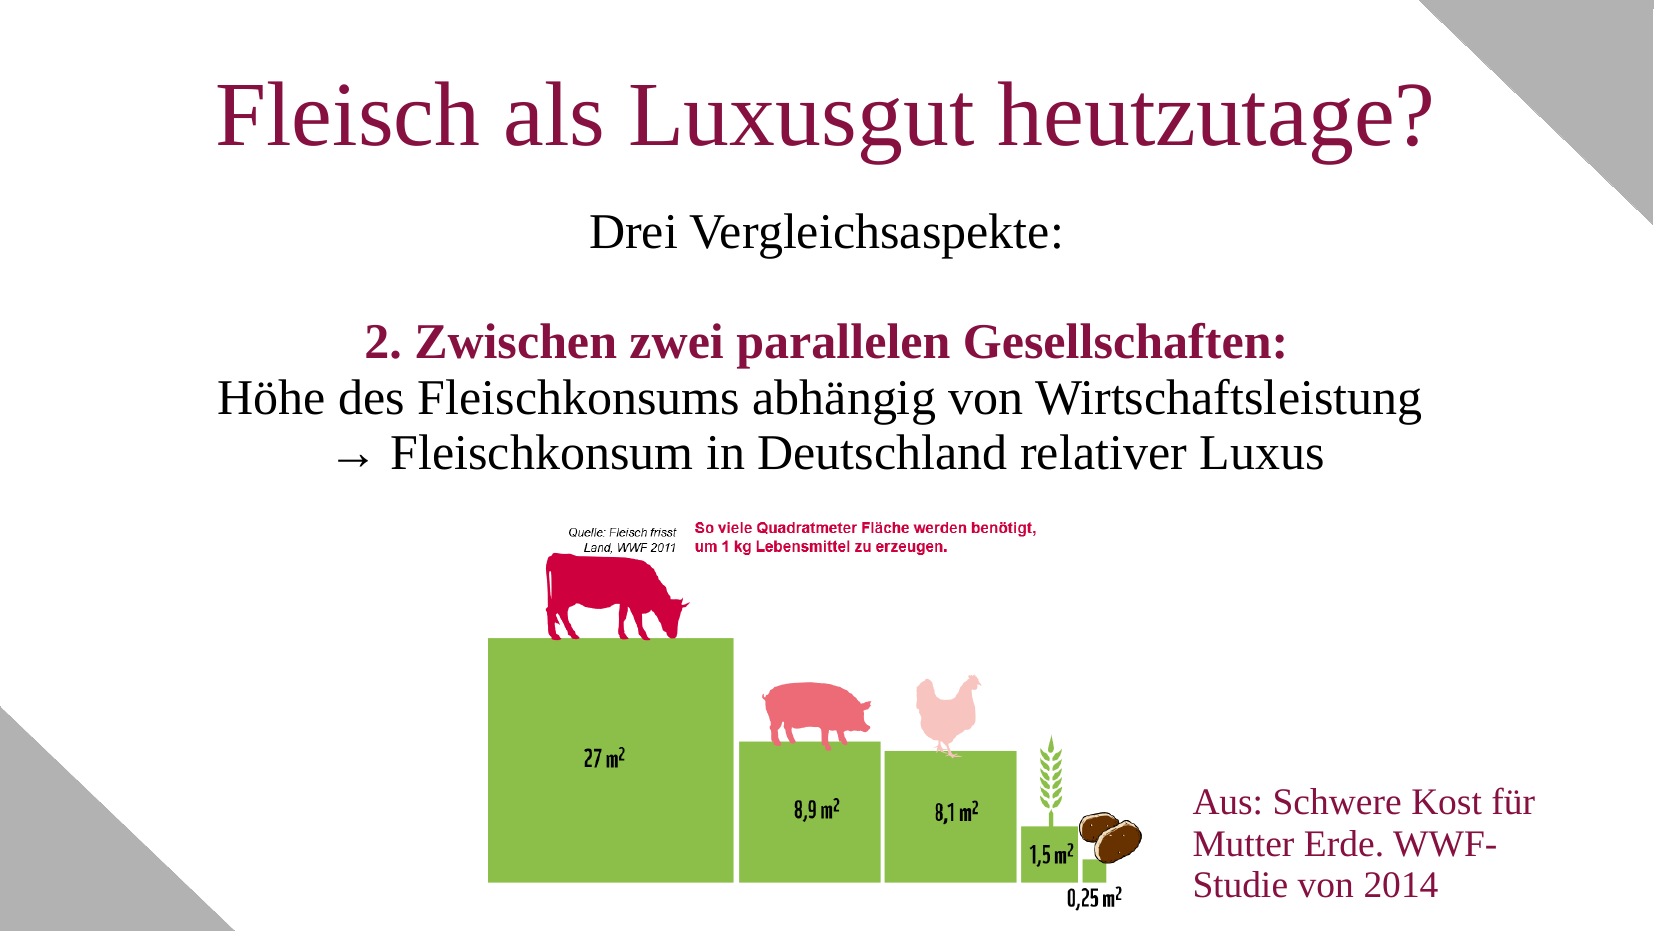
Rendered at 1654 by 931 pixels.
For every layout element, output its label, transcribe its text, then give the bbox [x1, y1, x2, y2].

text_box Aus: Schwere Kost für Mutter Erde. WWF-Studie von 2014 [1177, 773, 1555, 917]
picture [488, 513, 1166, 926]
title Fleisch als Luxusgut heutzutage? [82, 37, 1571, 193]
subtitle Drei Vergleichsaspekte: 2. Zwischen zwei parallelen Gesellschaften: Höhe des Fleischkonsums abhängig von Wirtschaftsleistung → Fleischkonsum in Deutschland relativer Luxus [82, 203, 1571, 882]
text_box [1419, 0, 1654, 225]
text_box [0, 706, 235, 931]
